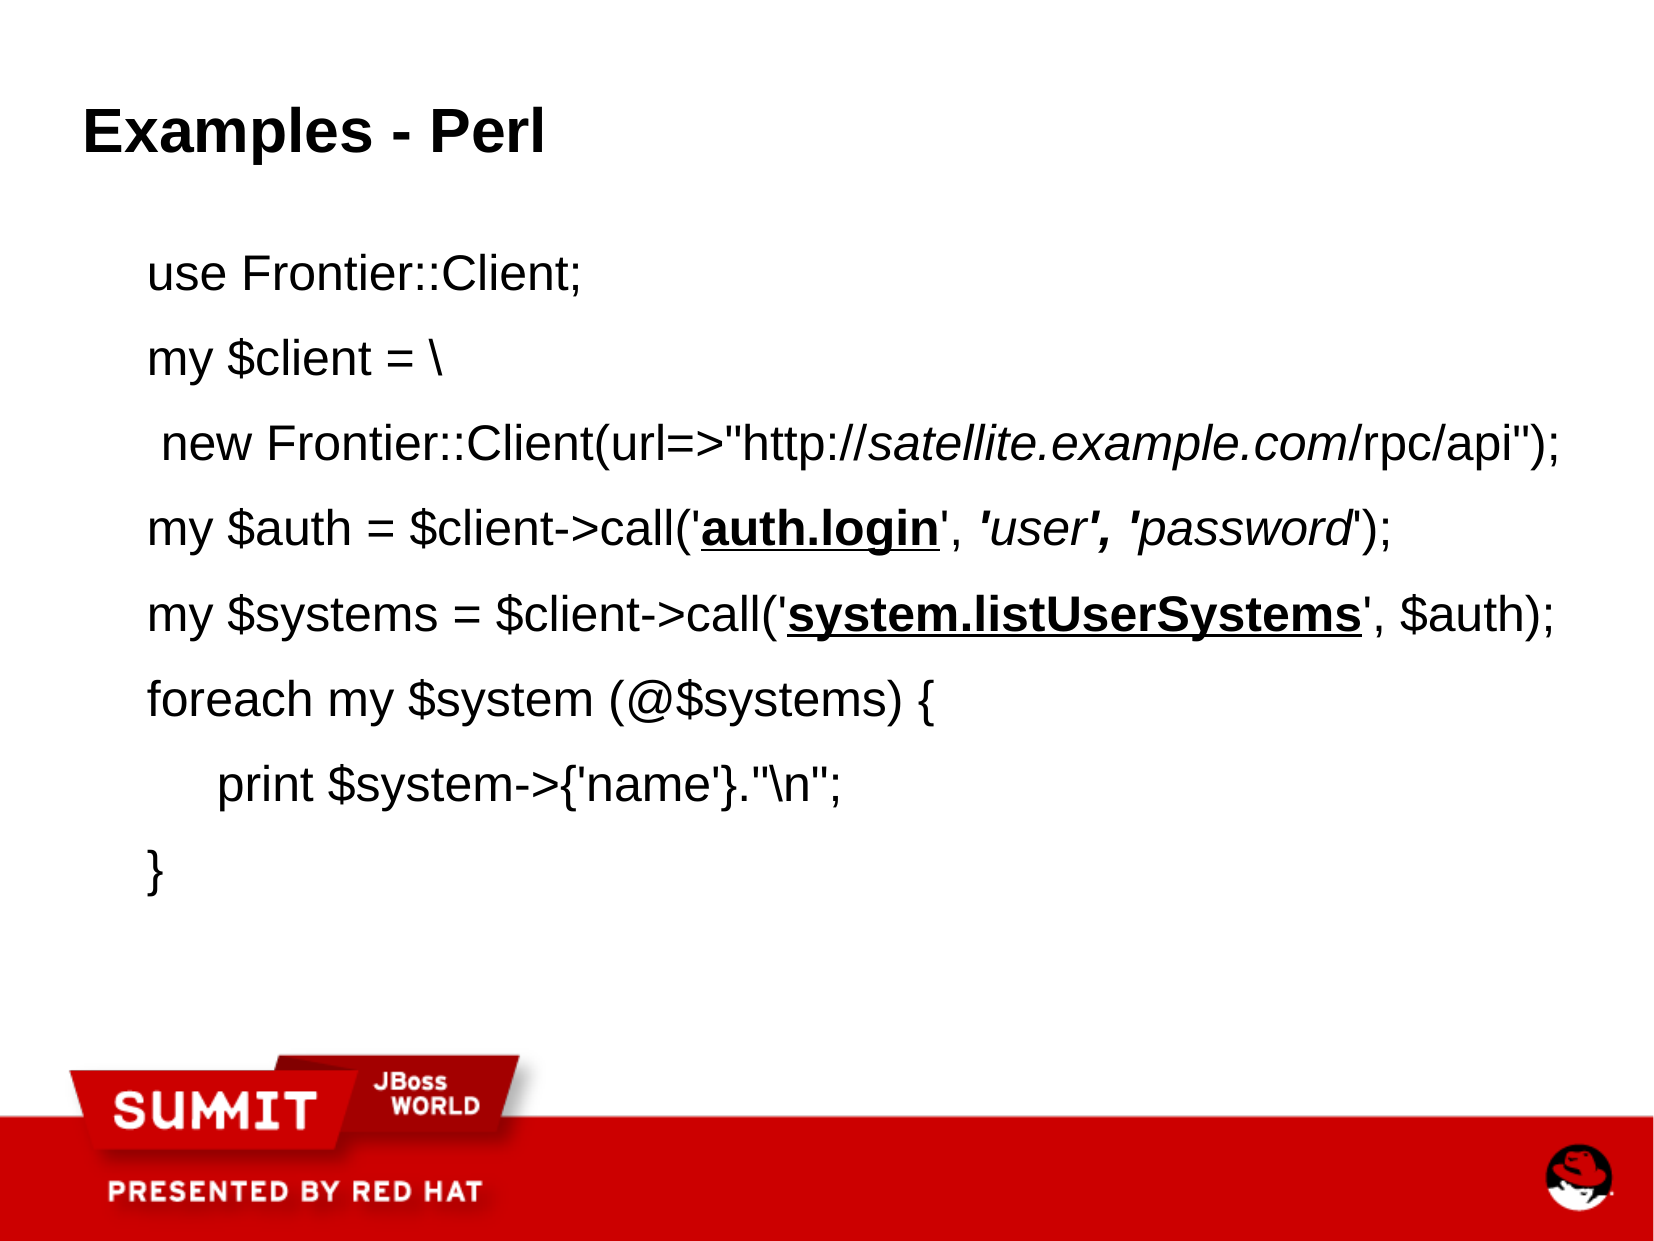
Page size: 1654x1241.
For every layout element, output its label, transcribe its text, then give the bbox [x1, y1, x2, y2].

picture [0, 1043, 1654, 1241]
list use Frontier::Client; my $client = \ new Frontier::Client(url=>"http://satellite.example.com/rpc/api"); my $auth = $client->call('auth.login', 'user', 'password'); my $systems = $client->call('system.listUserSystems', $auth); foreach my $system (@$systems) { print $system->{'name'}."\n"; } [86, 244, 1576, 1024]
title Examples - Perl [82, 45, 1571, 218]
